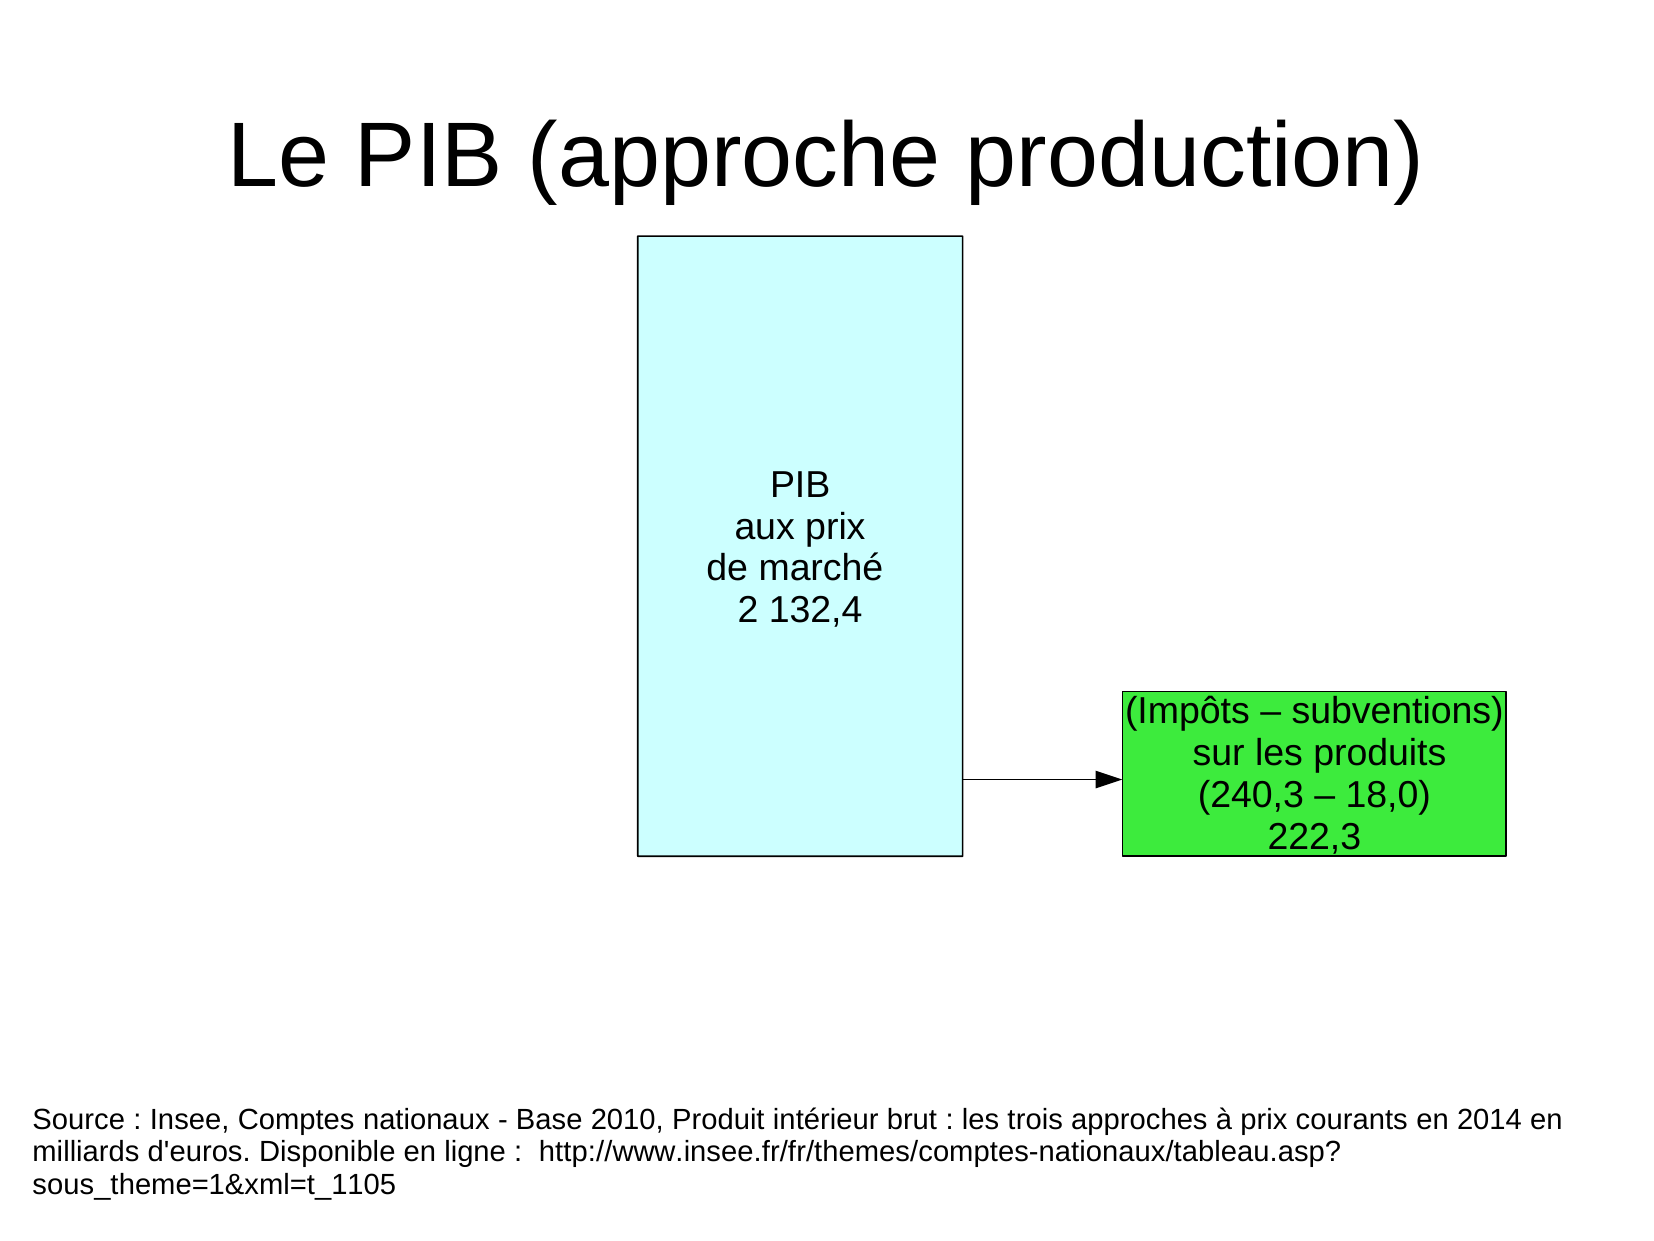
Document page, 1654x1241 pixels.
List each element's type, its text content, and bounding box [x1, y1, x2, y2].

text_box Source : Insee, Comptes nationaux - Base 2010, Produit intérieur brut : les trois approches à prix courants en 2014 en milliards d'euros. Disponible en ligne : http://www.insee.fr/fr/themes/comptes-nationaux/tableau.asp?sous_theme=1&xml=t_1105 [17, 1093, 1642, 1217]
text_box PIB aux prix de marché 2 132,4 [637, 257, 963, 857]
text_box (Impôts – subventions) sur les produits (240,3 – 18,0) 222,3 [1122, 691, 1507, 857]
title Le PIB (approche production) [82, 49, 1571, 257]
